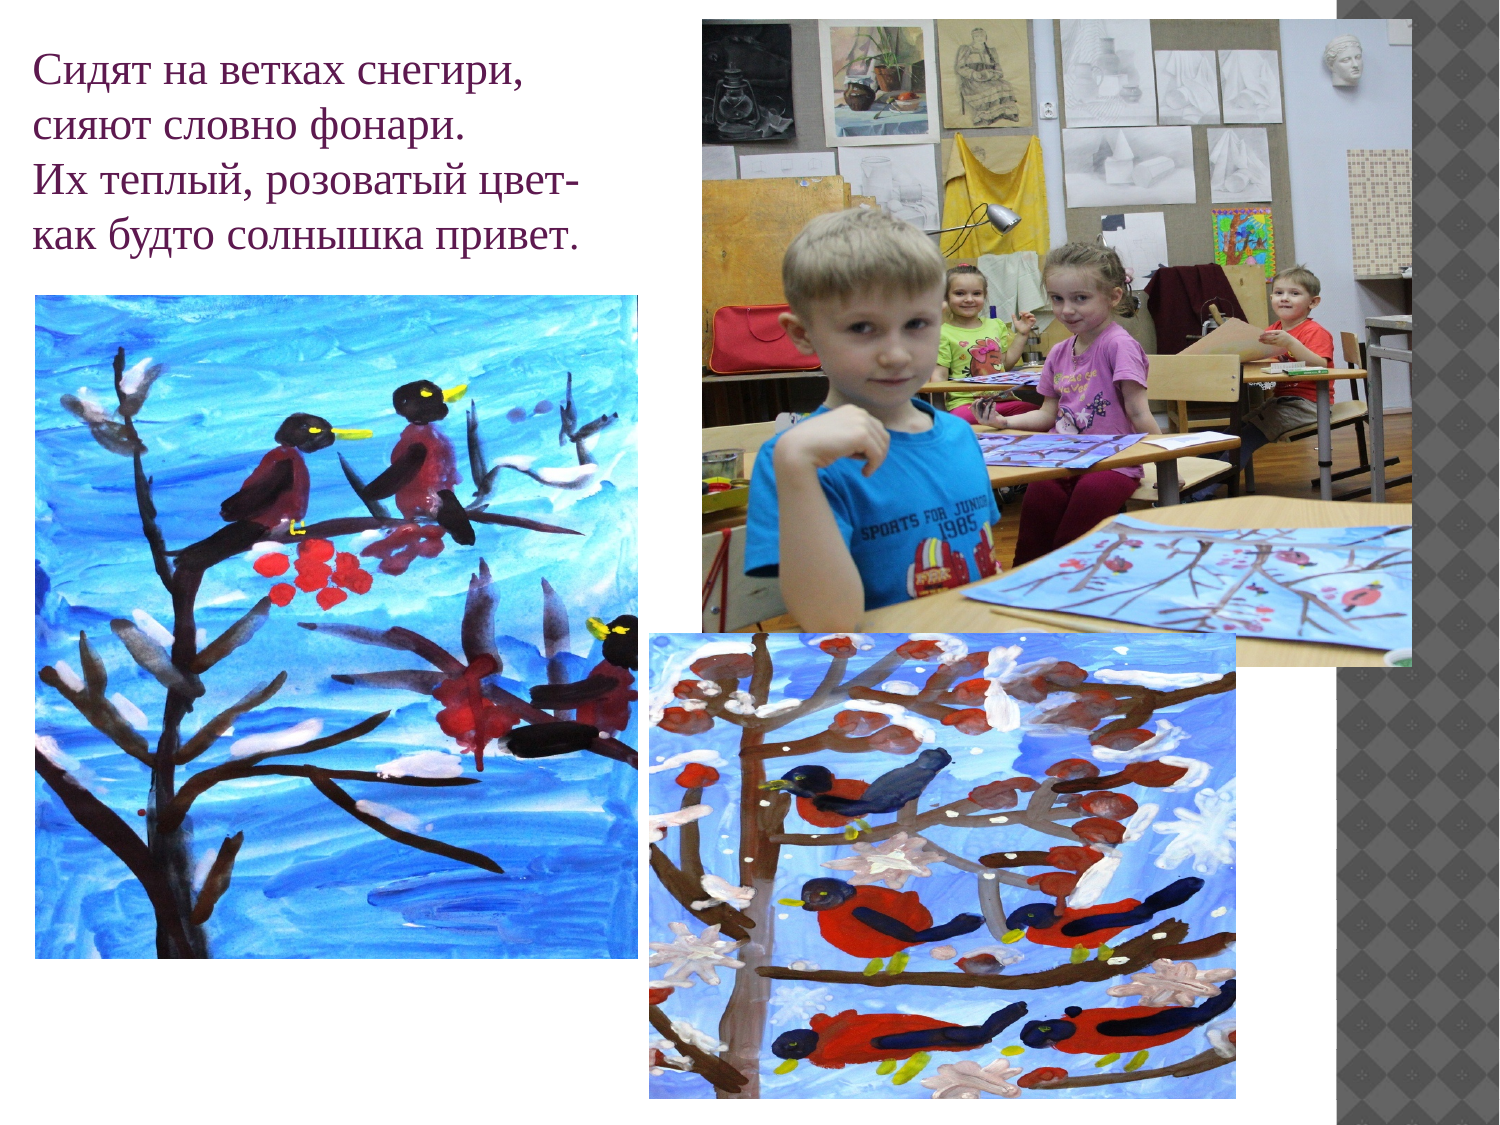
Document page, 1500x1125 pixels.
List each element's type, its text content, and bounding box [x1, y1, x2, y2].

title Сидят на ветках снегири, сияют словно фонари. Их теплый, розоватый цвет- как будто солнышка привет. [17, 30, 691, 315]
picture [35, 295, 638, 959]
picture [649, 0, 1500, 1125]
